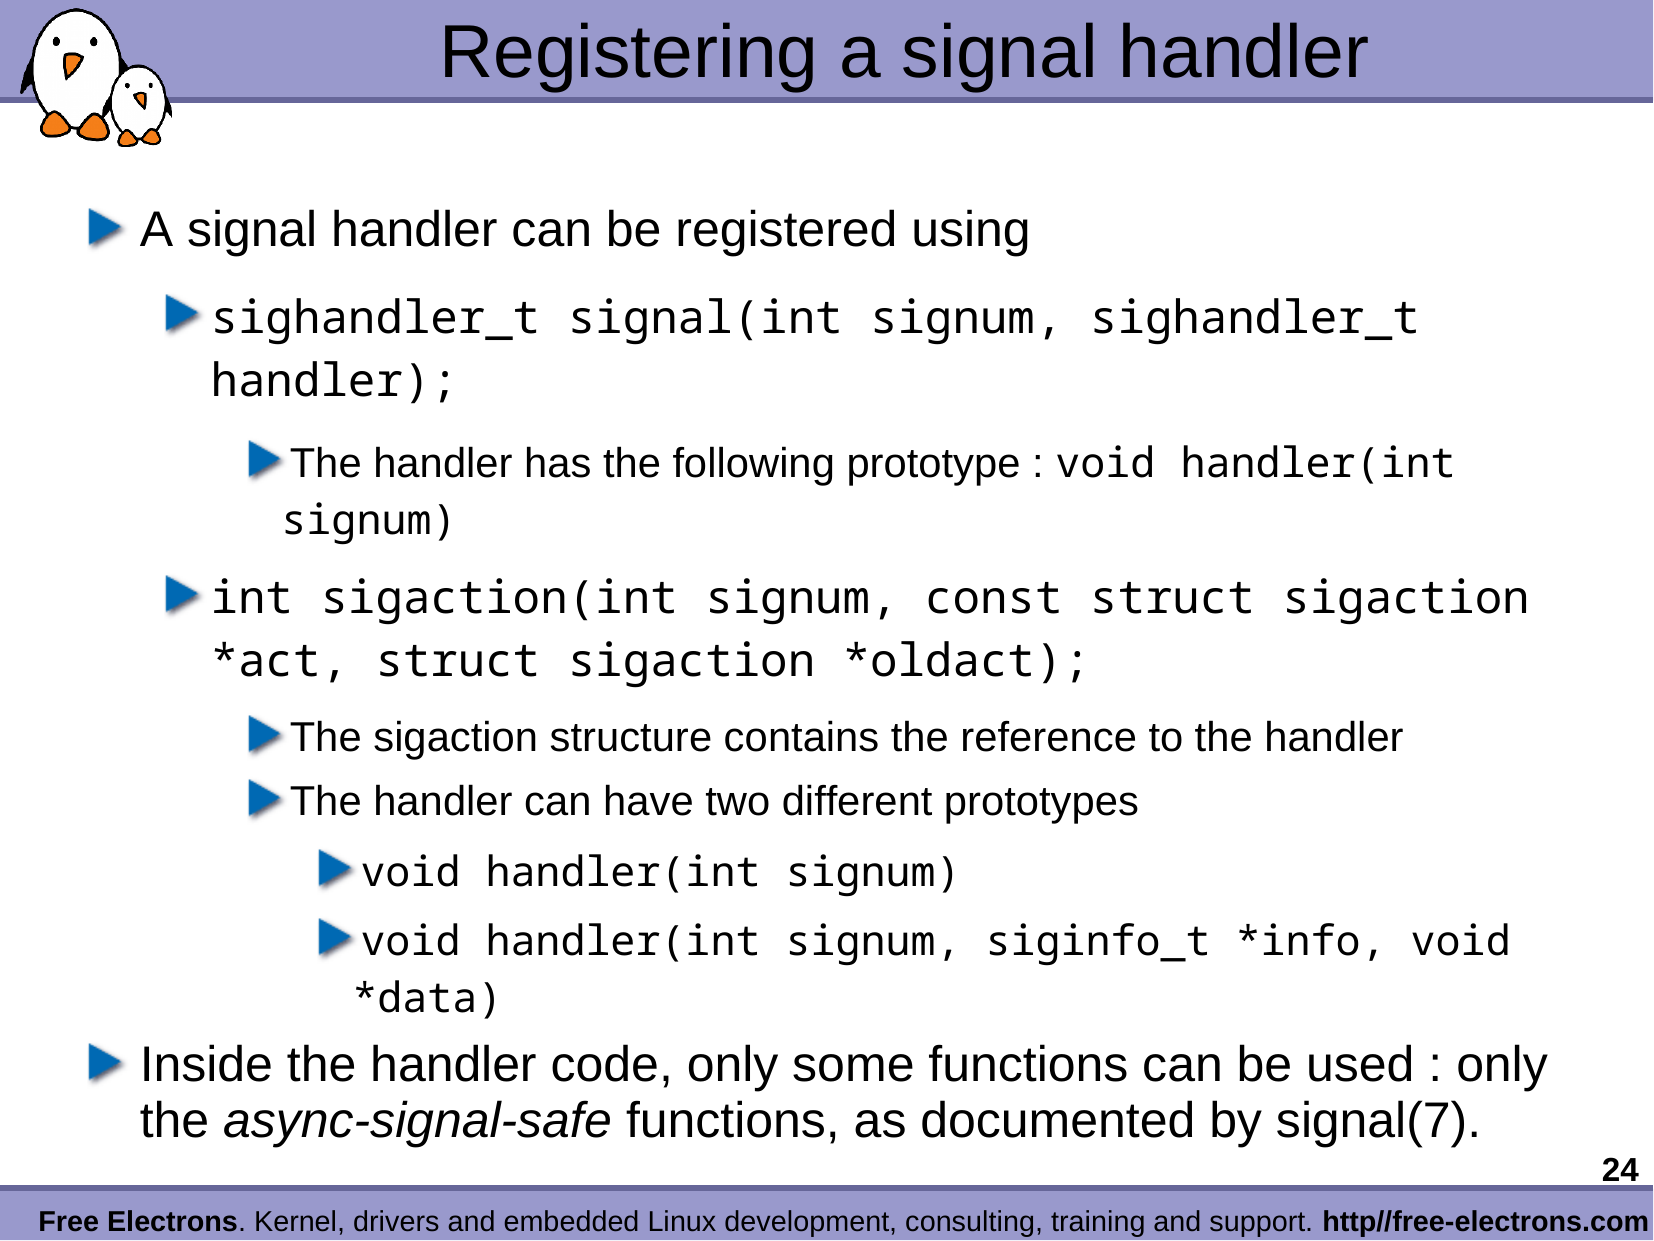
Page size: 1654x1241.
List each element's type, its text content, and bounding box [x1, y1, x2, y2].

title Registering a signal handler [178, 4, 1631, 98]
list A signal handler can be registered using sighandler_t signal(int signum, sighandler_t handler); The handler has the following prototype : void handler(int signum) int sigaction(int signum, const struct sigaction *act, struct sigaction *oldact); The sigaction structure contains the reference to the handler The handler can have two different prototypes void handler(int signum) void handler(int signum, siginfo_t *info, void *data) Inside the handler code, only some functions can be used : only the async-signal-safe functions, as documented by signal(7). [68, 201, 1592, 1104]
picture [20, 8, 172, 147]
